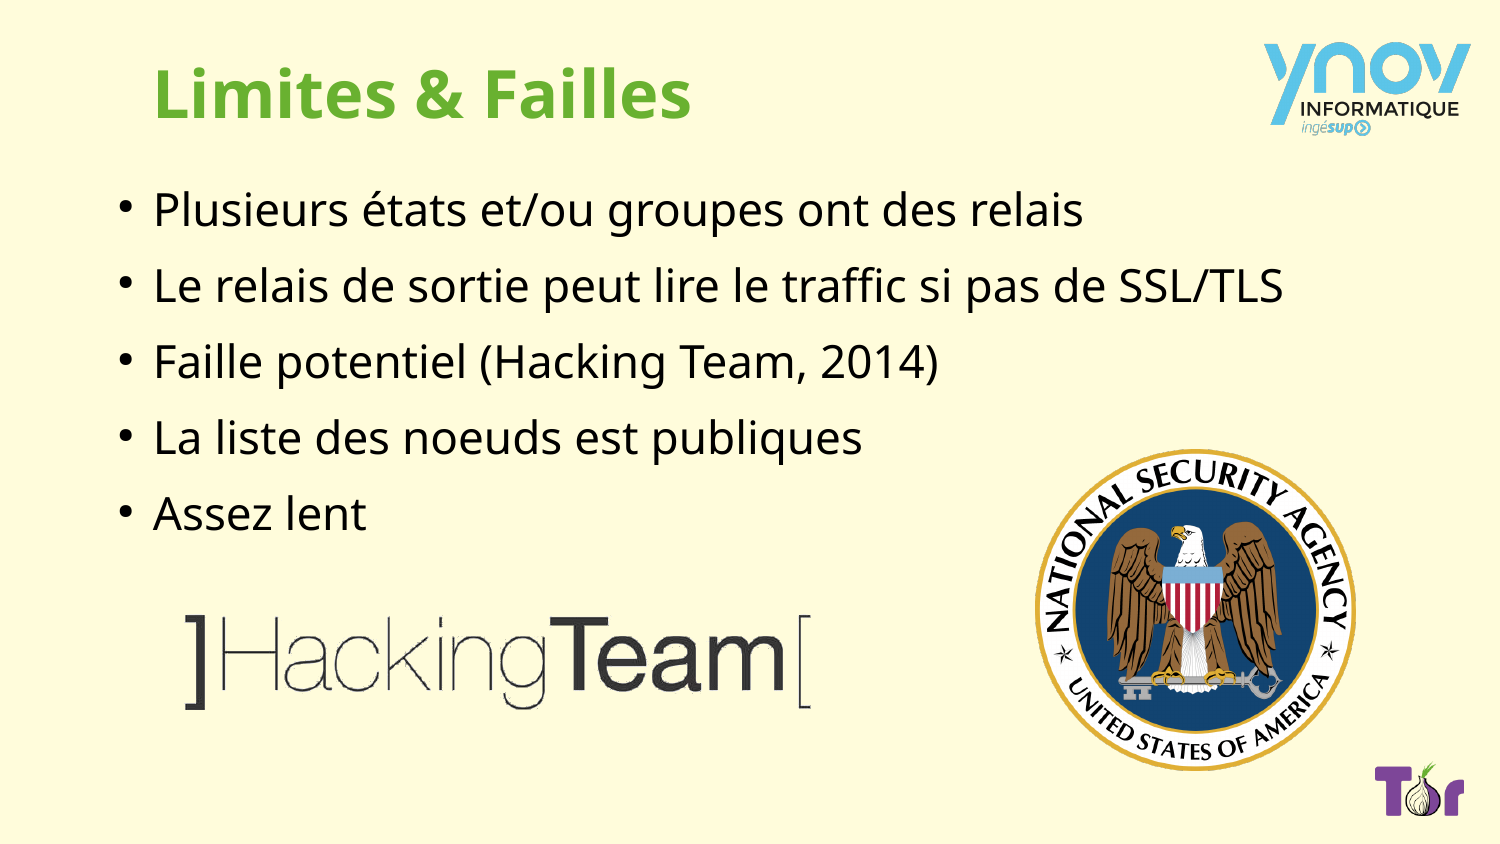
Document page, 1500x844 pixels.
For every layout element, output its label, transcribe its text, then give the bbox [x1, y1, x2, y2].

picture [1035, 449, 1356, 771]
text_box Plusieurs états et/ou groupes ont des relais Le relais de sortie peut lire le traffic si pas de SSL/TLS Faille potentiel (Hacking Team, 2014) La liste des noeuds est publiques Assez lent [102, 173, 1441, 548]
picture [1264, 42, 1471, 136]
picture [1375, 761, 1464, 816]
text_box Limites & Failles [137, 44, 1000, 140]
picture [184, 614, 811, 710]
